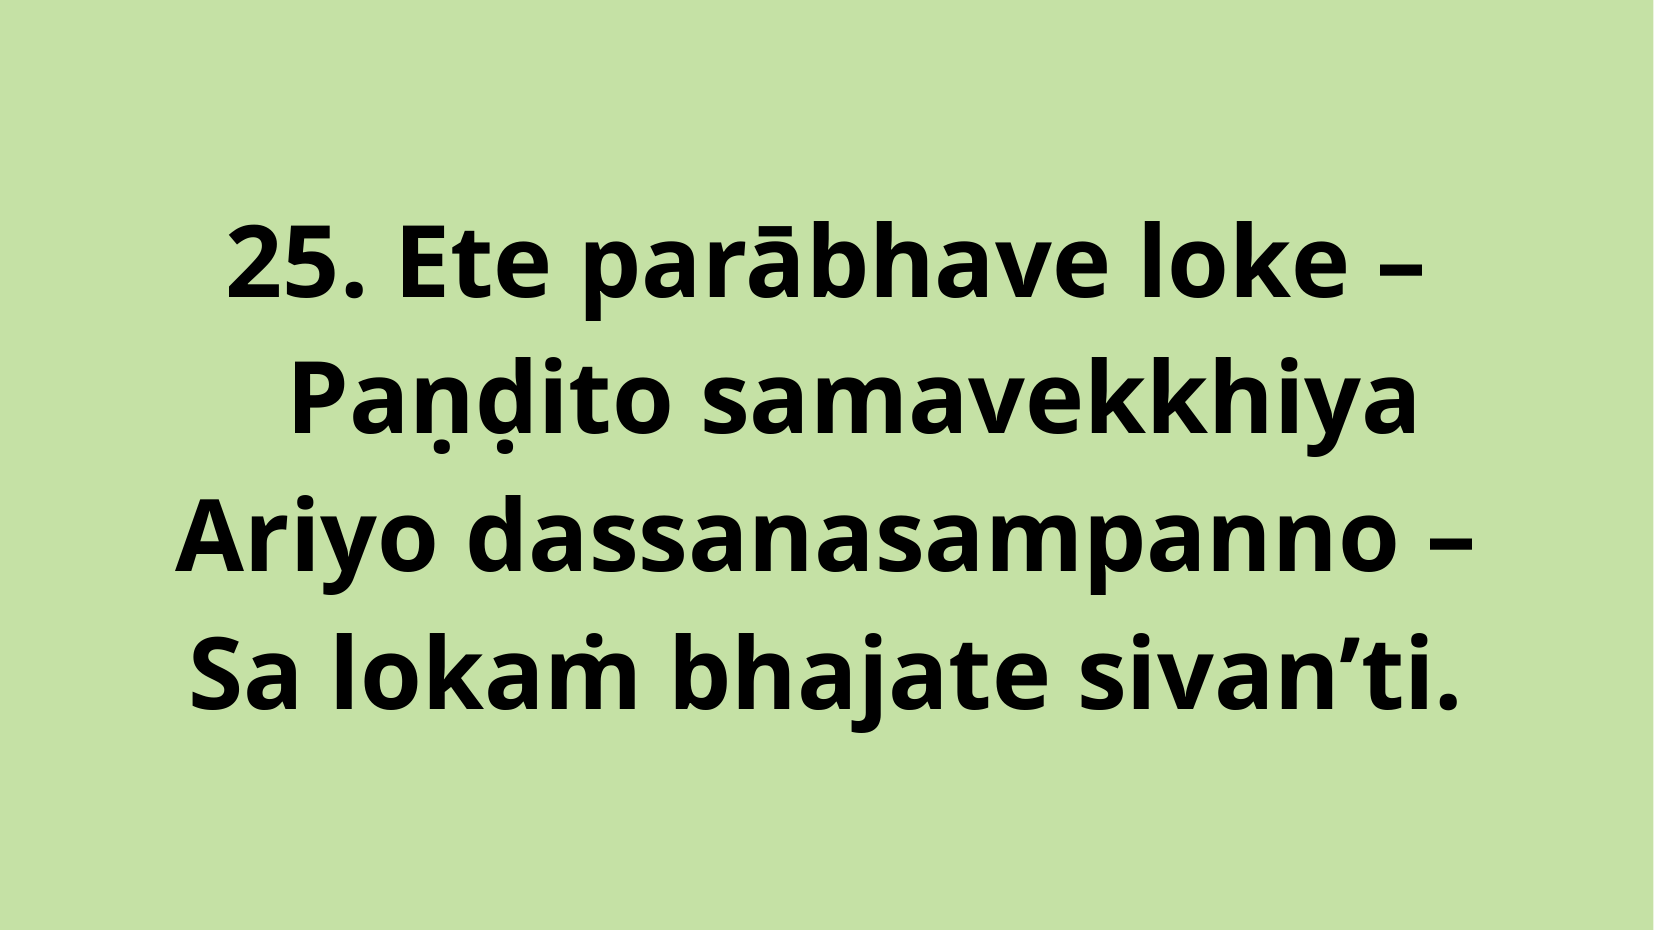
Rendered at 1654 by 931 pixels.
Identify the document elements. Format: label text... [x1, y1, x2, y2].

subtitle 25. Ete parābhave loke – Paṇḍito samavekkhiya Ariyo dassanasampanno – Sa lokaṁ bhajate sivan’ti. [82, 0, 1571, 931]
